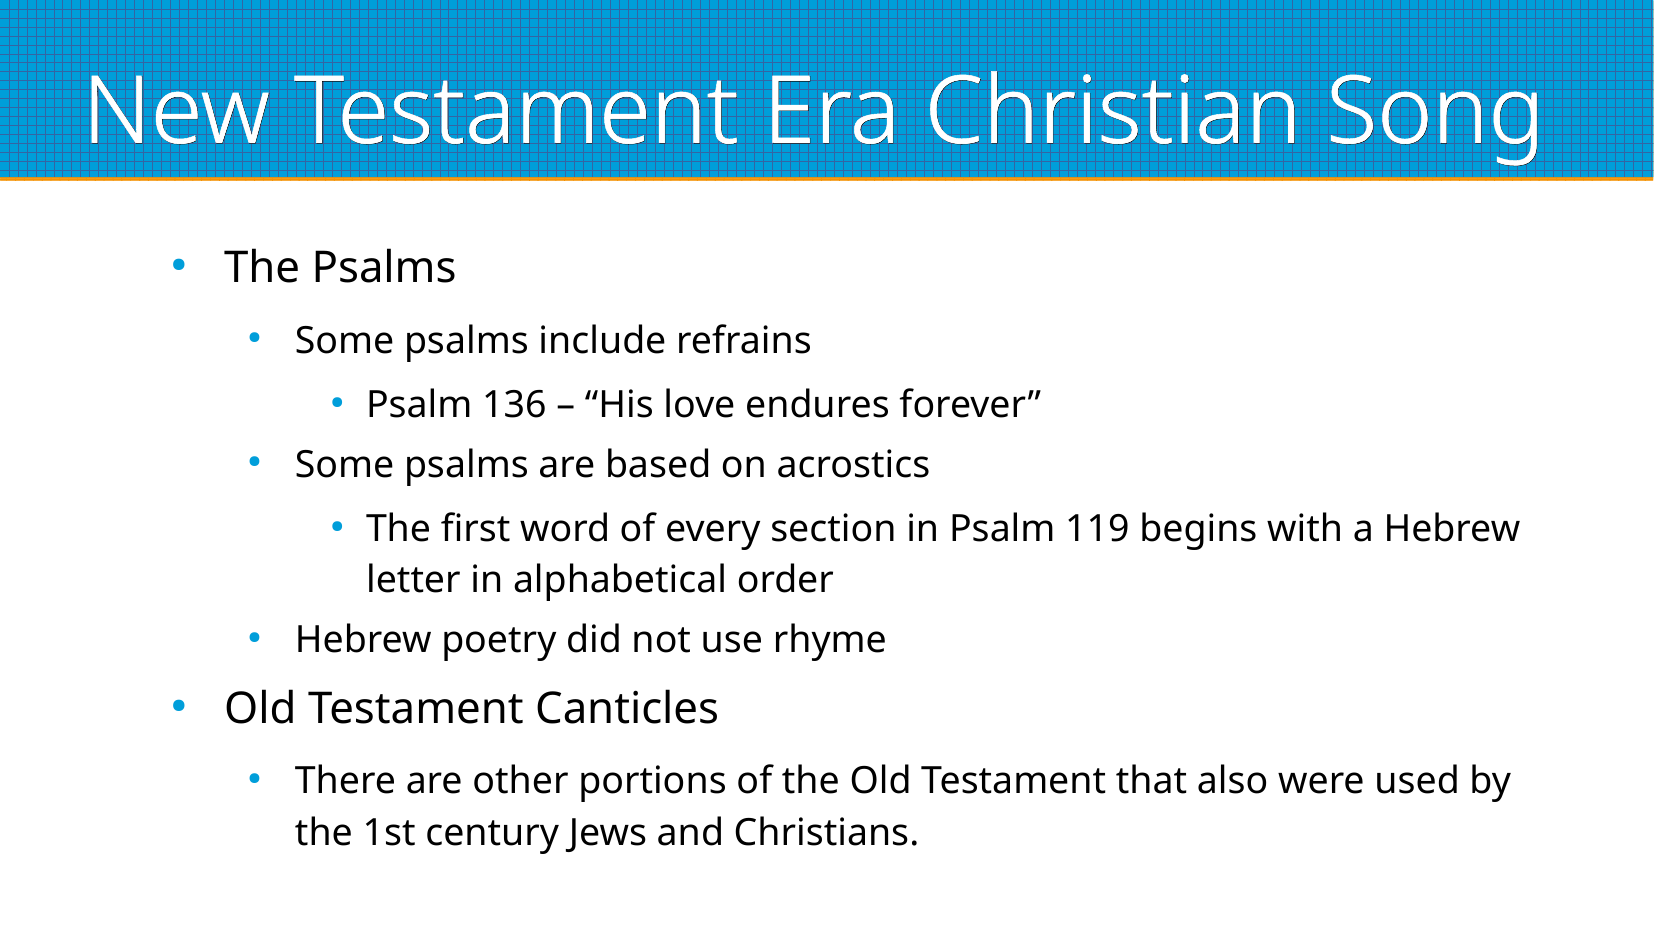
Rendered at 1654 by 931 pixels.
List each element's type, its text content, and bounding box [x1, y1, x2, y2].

list The Psalms Some psalms include refrains Psalm 136 – “His love endures forever” Some psalms are based on acrostics The first word of every section in Psalm 119 begins with a Hebrew letter in alphabetical order Hebrew poetry did not use rhyme Old Testament Canticles There are other portions of the Old Testament that also were used by the 1st century Jews and Christians. [82, 236, 1563, 863]
title New Testament Era Christian Song [82, 14, 1571, 171]
